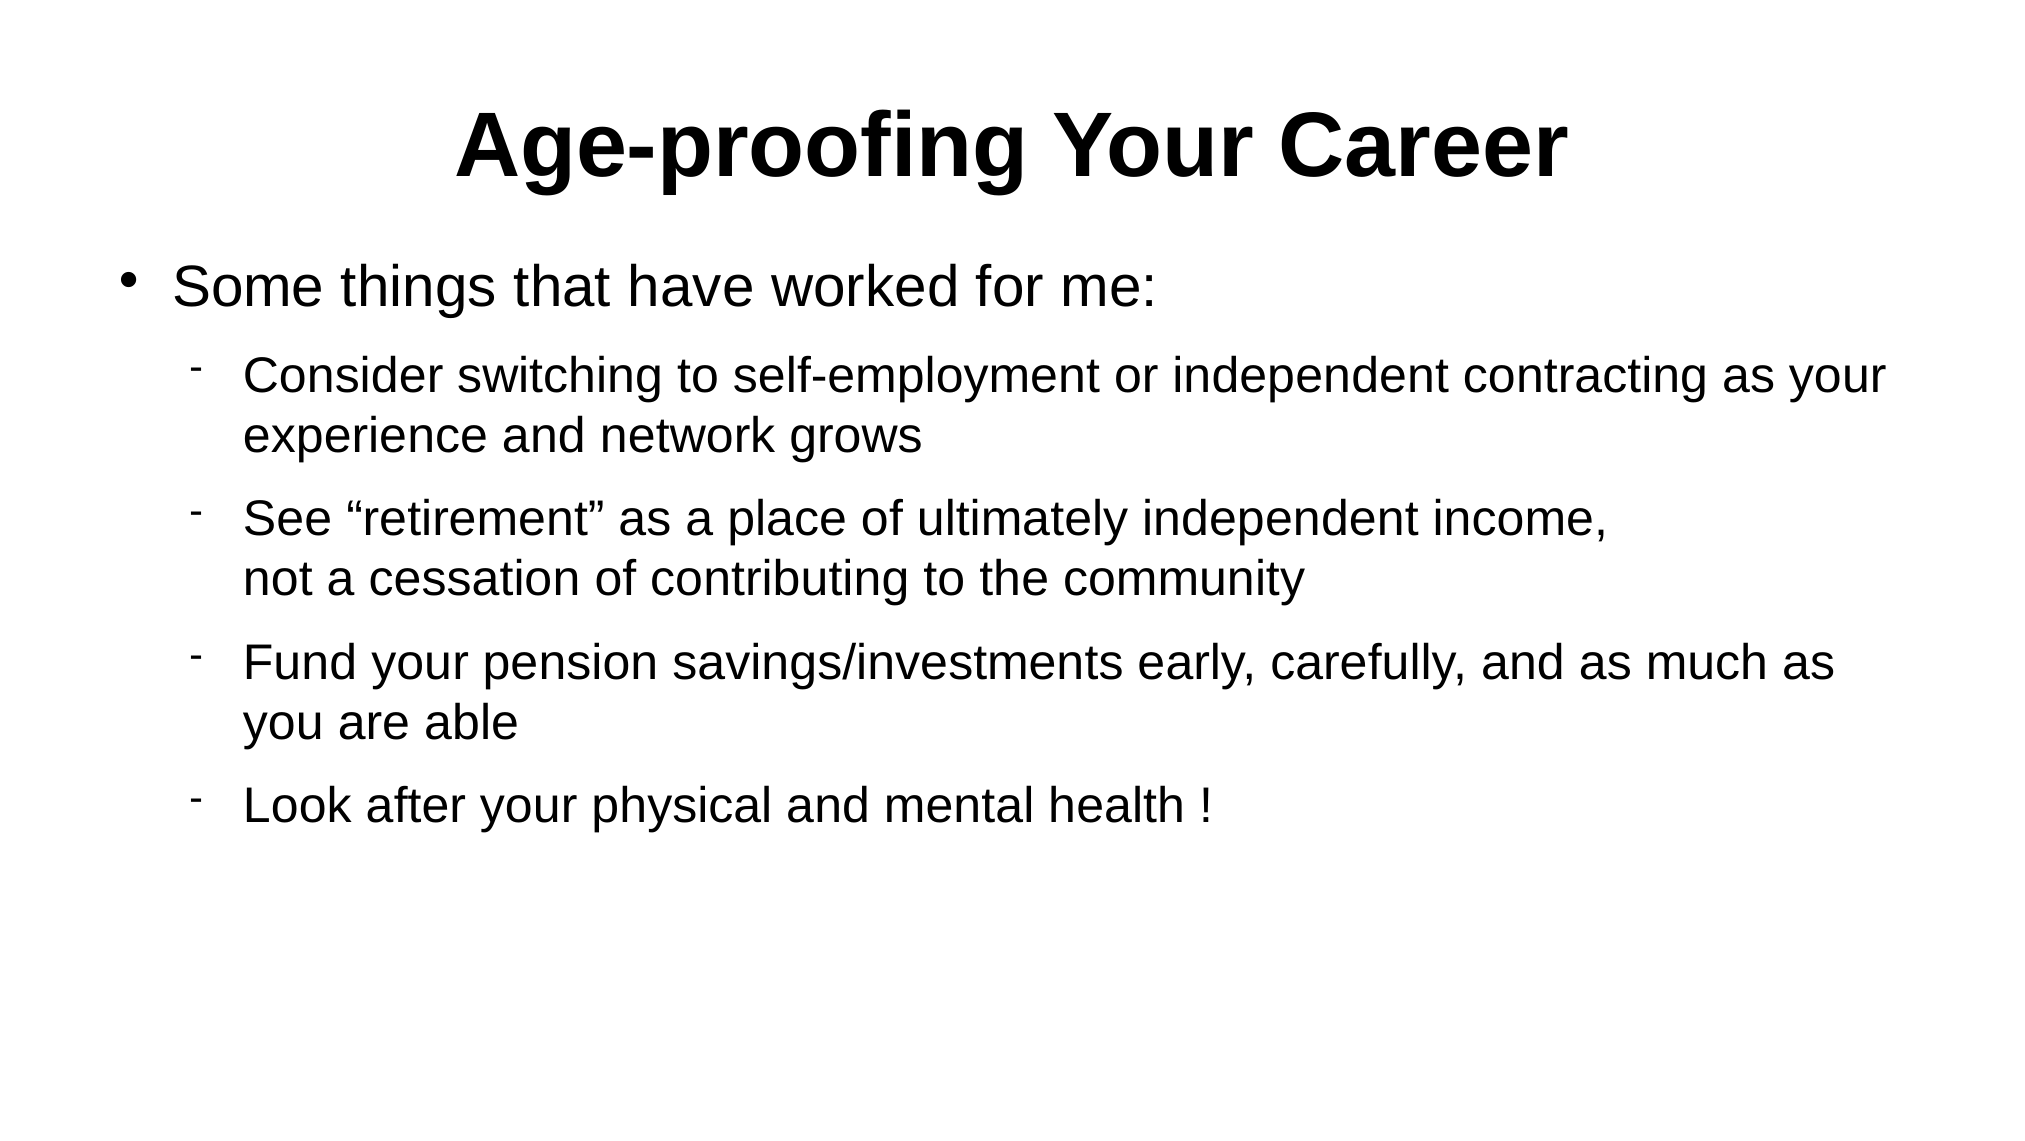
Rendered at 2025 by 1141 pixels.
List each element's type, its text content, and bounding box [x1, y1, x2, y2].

list Some things that have worked for me: Consider switching to self-employment or independent contracting as your experience and network grows See “retirement” as a place of ultimately independent income, not a cessation of contributing to the community Fund your pension savings/investments early, carefully, and as much as you are able Look after your physical and mental health ! [101, 248, 1924, 909]
title Age-proofing Your Career [101, 45, 1924, 236]
